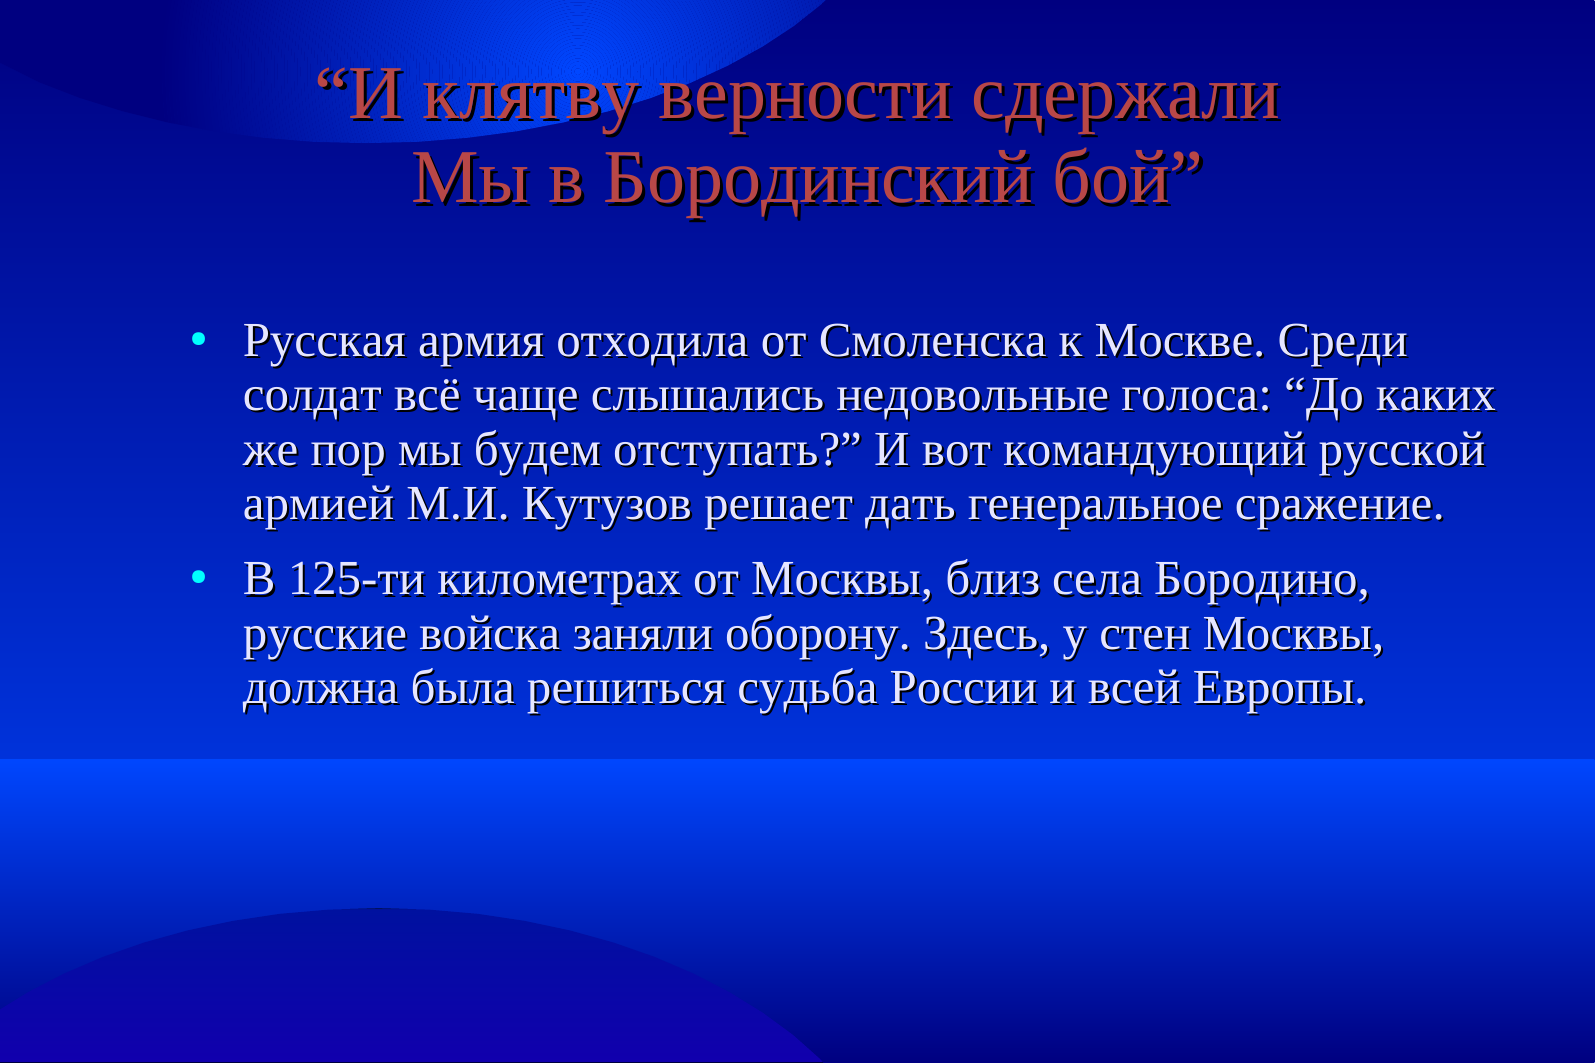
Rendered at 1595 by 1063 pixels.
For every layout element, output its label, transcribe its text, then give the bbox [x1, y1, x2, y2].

list Русская армия отходила от Смоленска к Москве. Среди солдат всё чаще слышались недовольные голоса: “До каких же пор мы будем отступать?” И вот командующий русской армией М.И. Кутузов решает дать генеральное сражение. В 125-ти километрах от Москвы, близ села Бородино, русские войска заняли оборону. Здесь, у стен Москвы, должна была решиться судьба России и всей Европы. [172, 312, 1514, 983]
title “И клятву верности сдержали Мы в Бородинский бой” [117, 50, 1479, 304]
